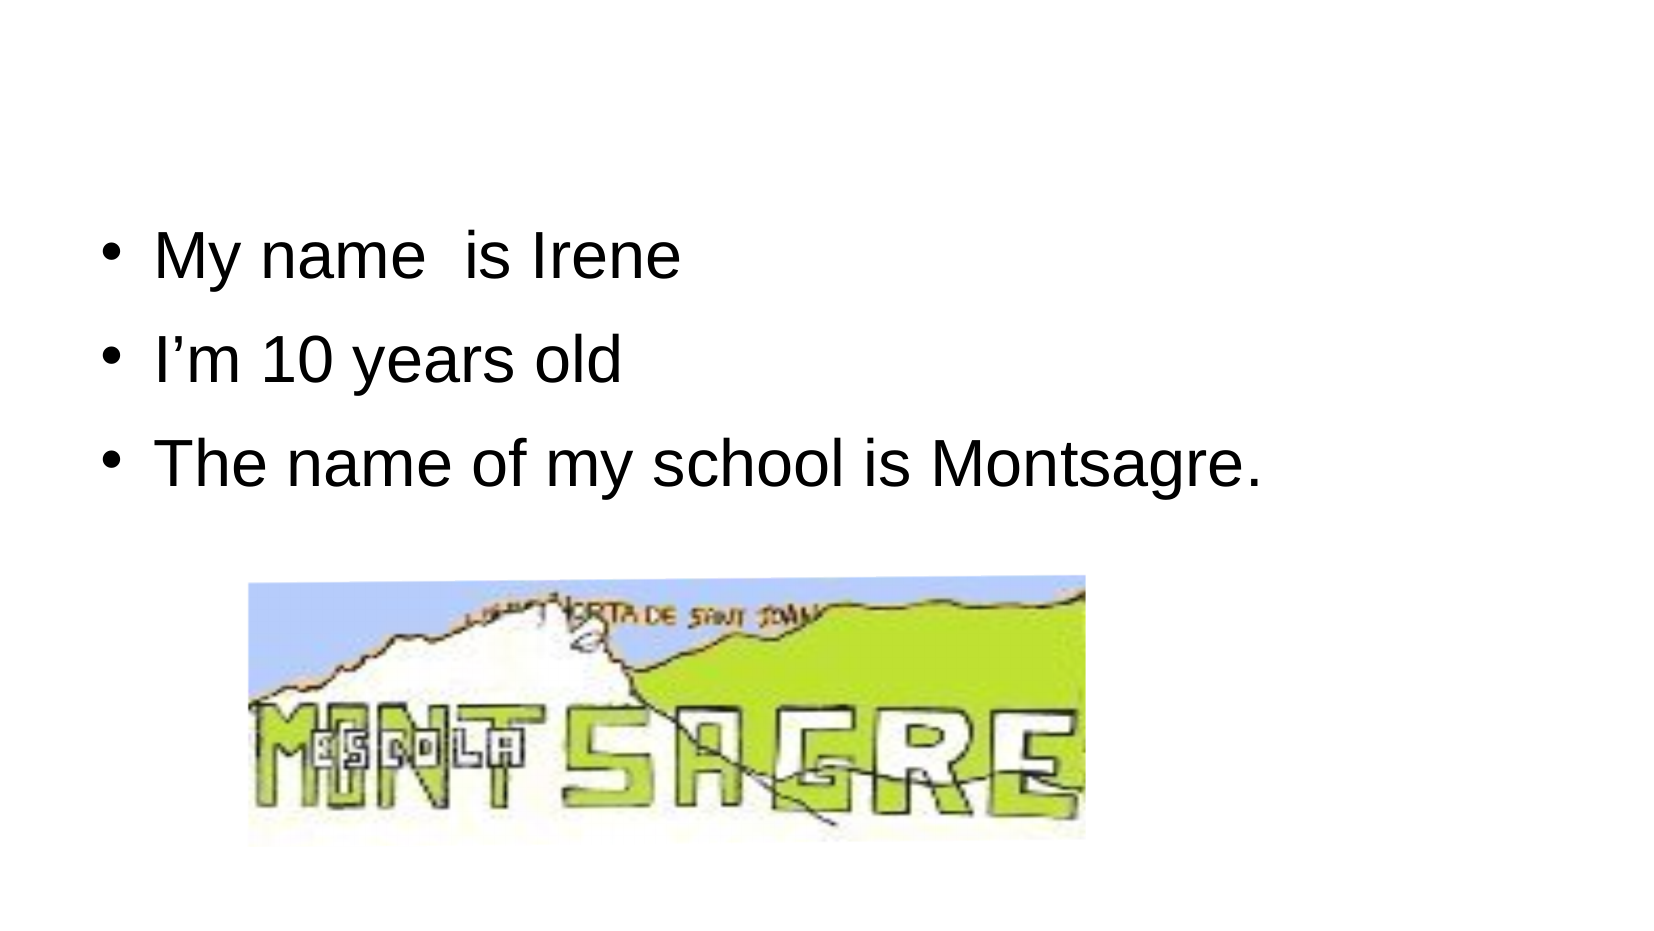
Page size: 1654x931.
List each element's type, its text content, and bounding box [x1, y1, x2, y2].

text_box My name is Irene I’m 10 years old The name of my school is Montsagre. [82, 217, 1571, 757]
picture [247, 574, 1086, 847]
